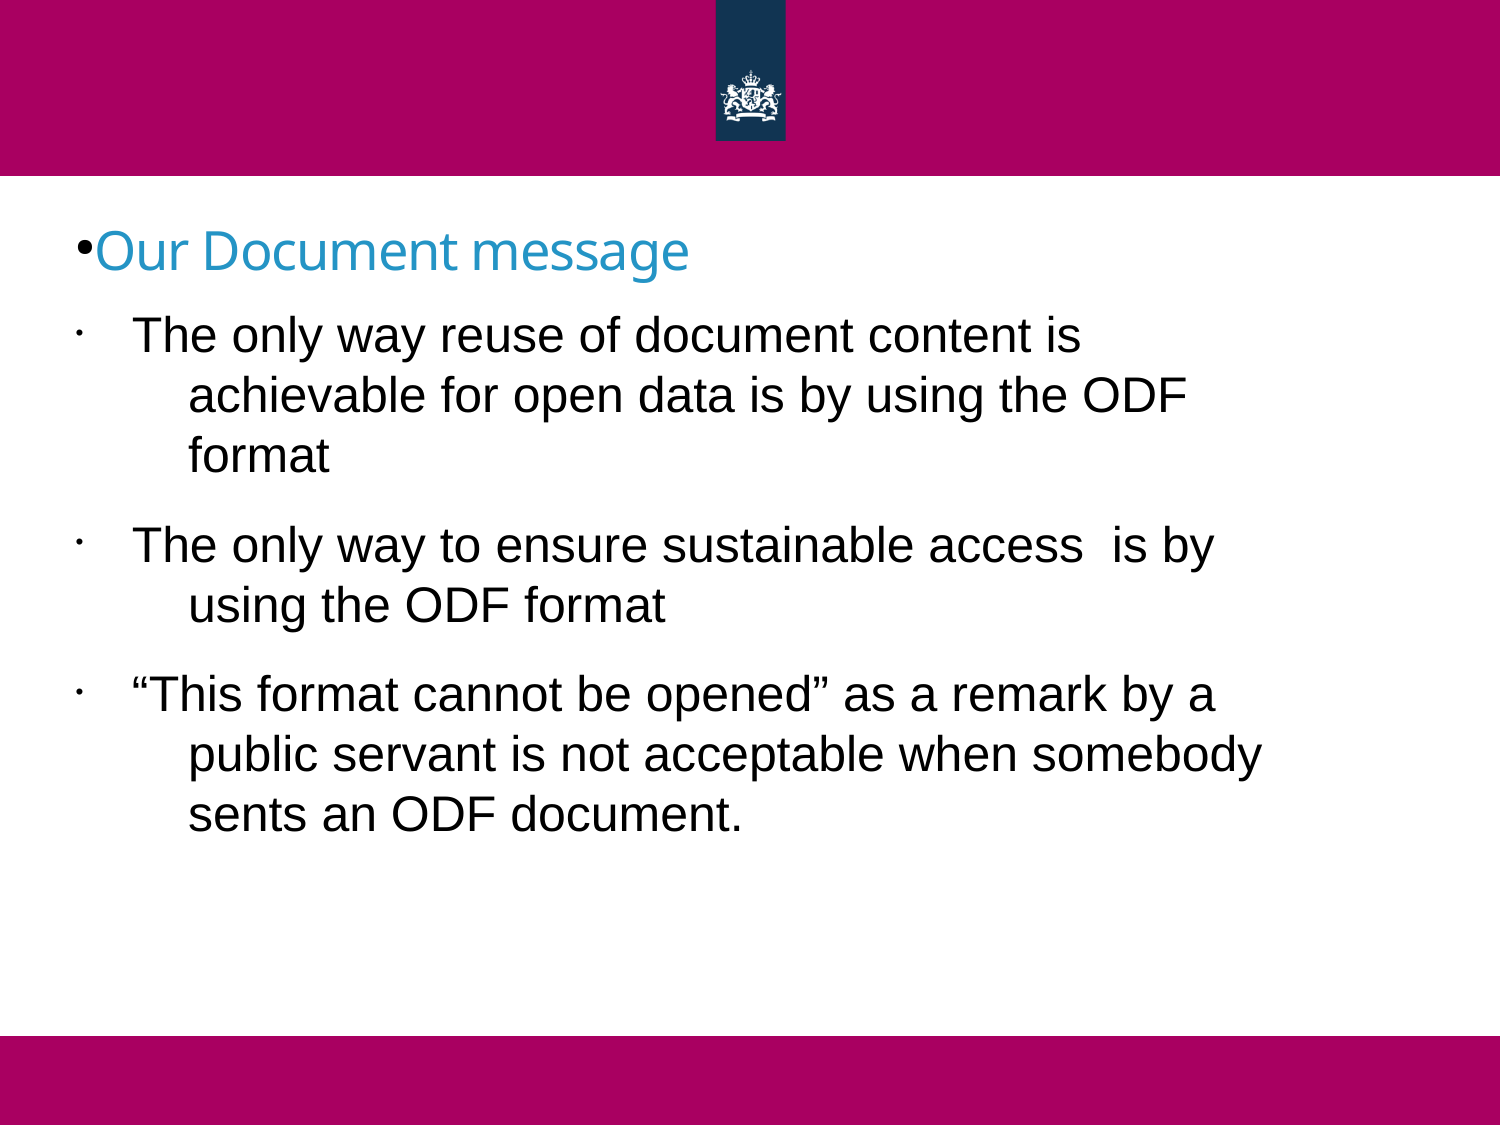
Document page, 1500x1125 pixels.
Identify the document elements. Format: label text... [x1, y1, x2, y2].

title Our Document message [60, 202, 1348, 295]
picture [0, 0, 1500, 141]
list The only way reuse of document content is achievable for open data is by using the ODF format The only way to ensure sustainable access is by using the ODF format “This format cannot be opened” as a remark by a public servant is not acceptable when somebody sents an ODF document. [60, 295, 1350, 997]
